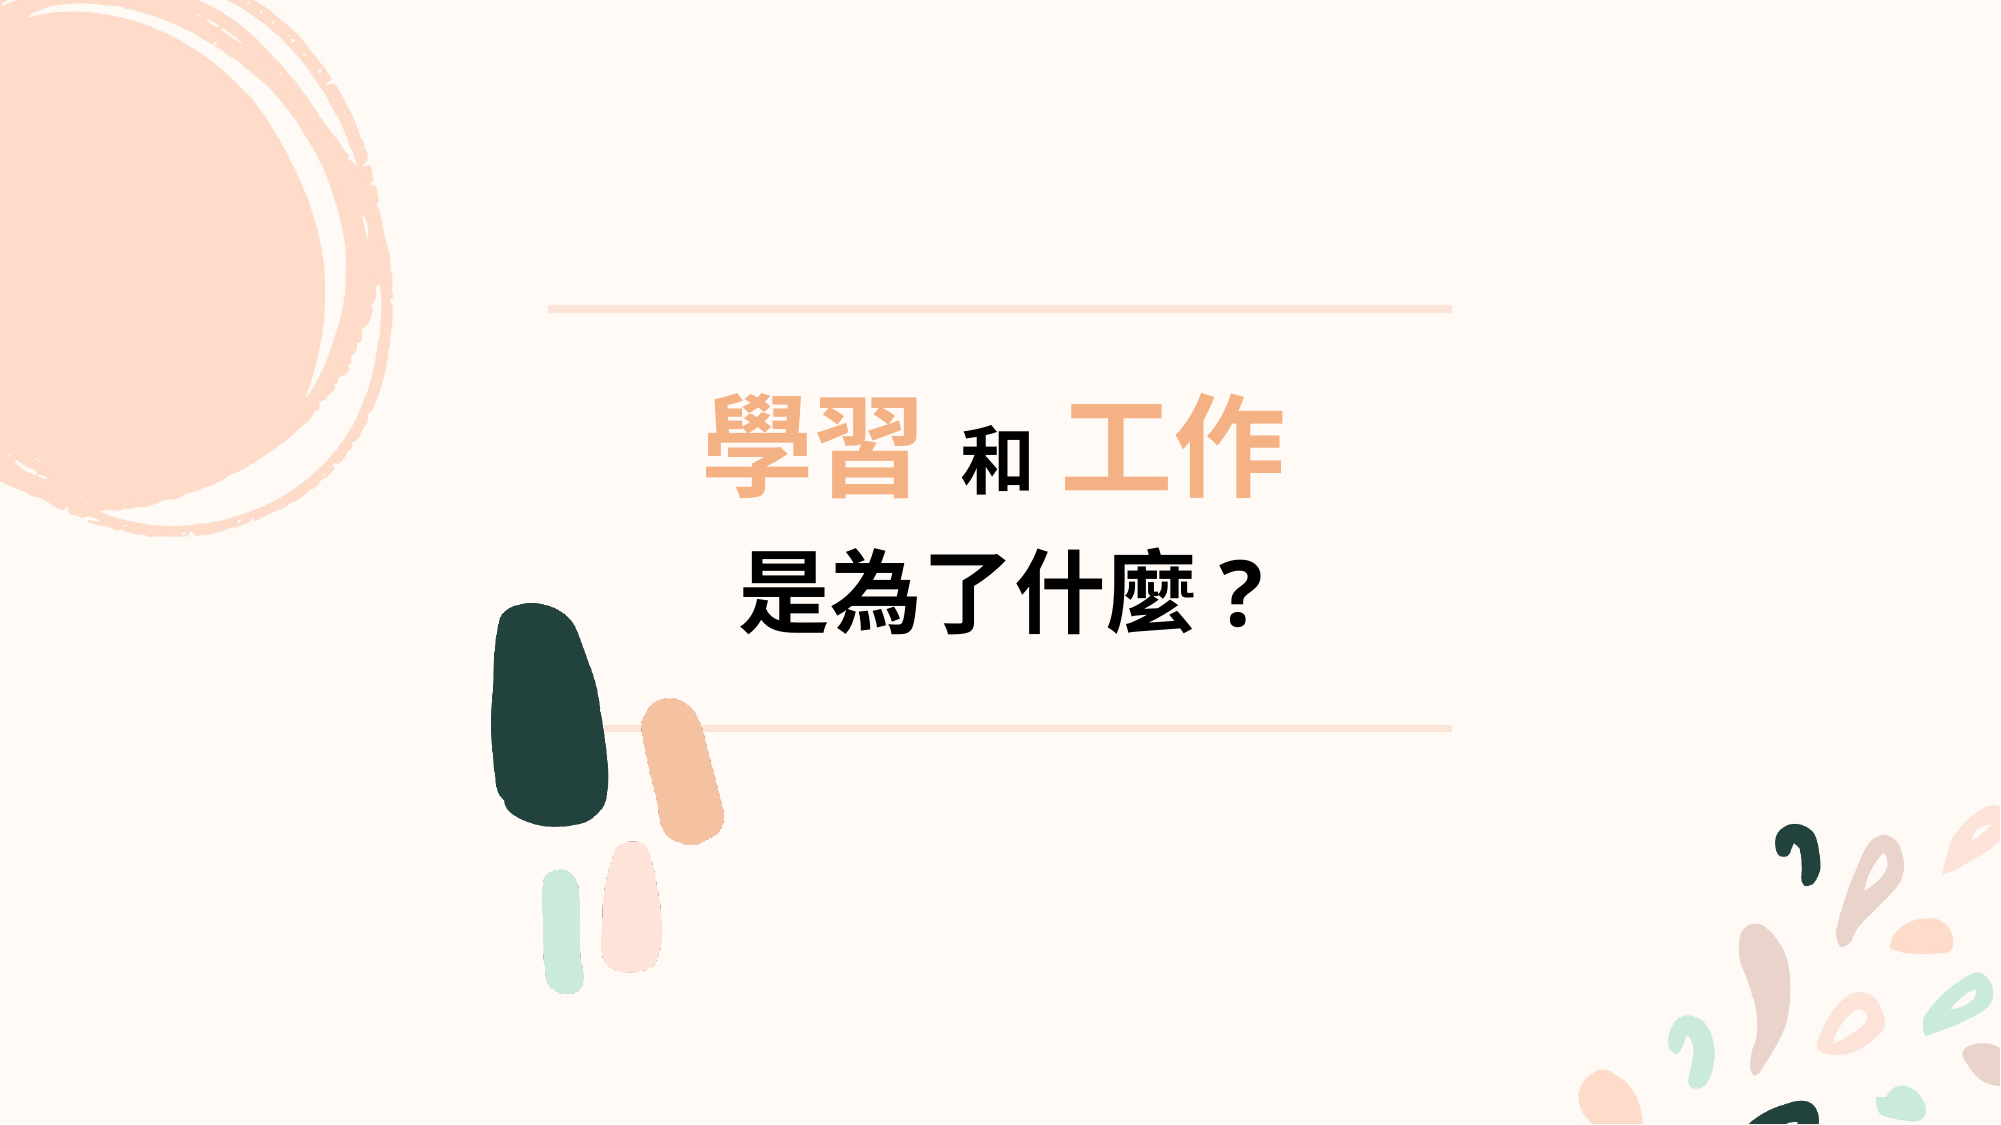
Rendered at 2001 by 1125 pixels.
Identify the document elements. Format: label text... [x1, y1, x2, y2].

text_box 是為了什麼? [724, 516, 1409, 655]
text_box [548, 305, 1452, 313]
text_box [724, 725, 1452, 732]
text_box 學習 和 工作 [541, 338, 1445, 529]
picture [0, 0, 2000, 1125]
